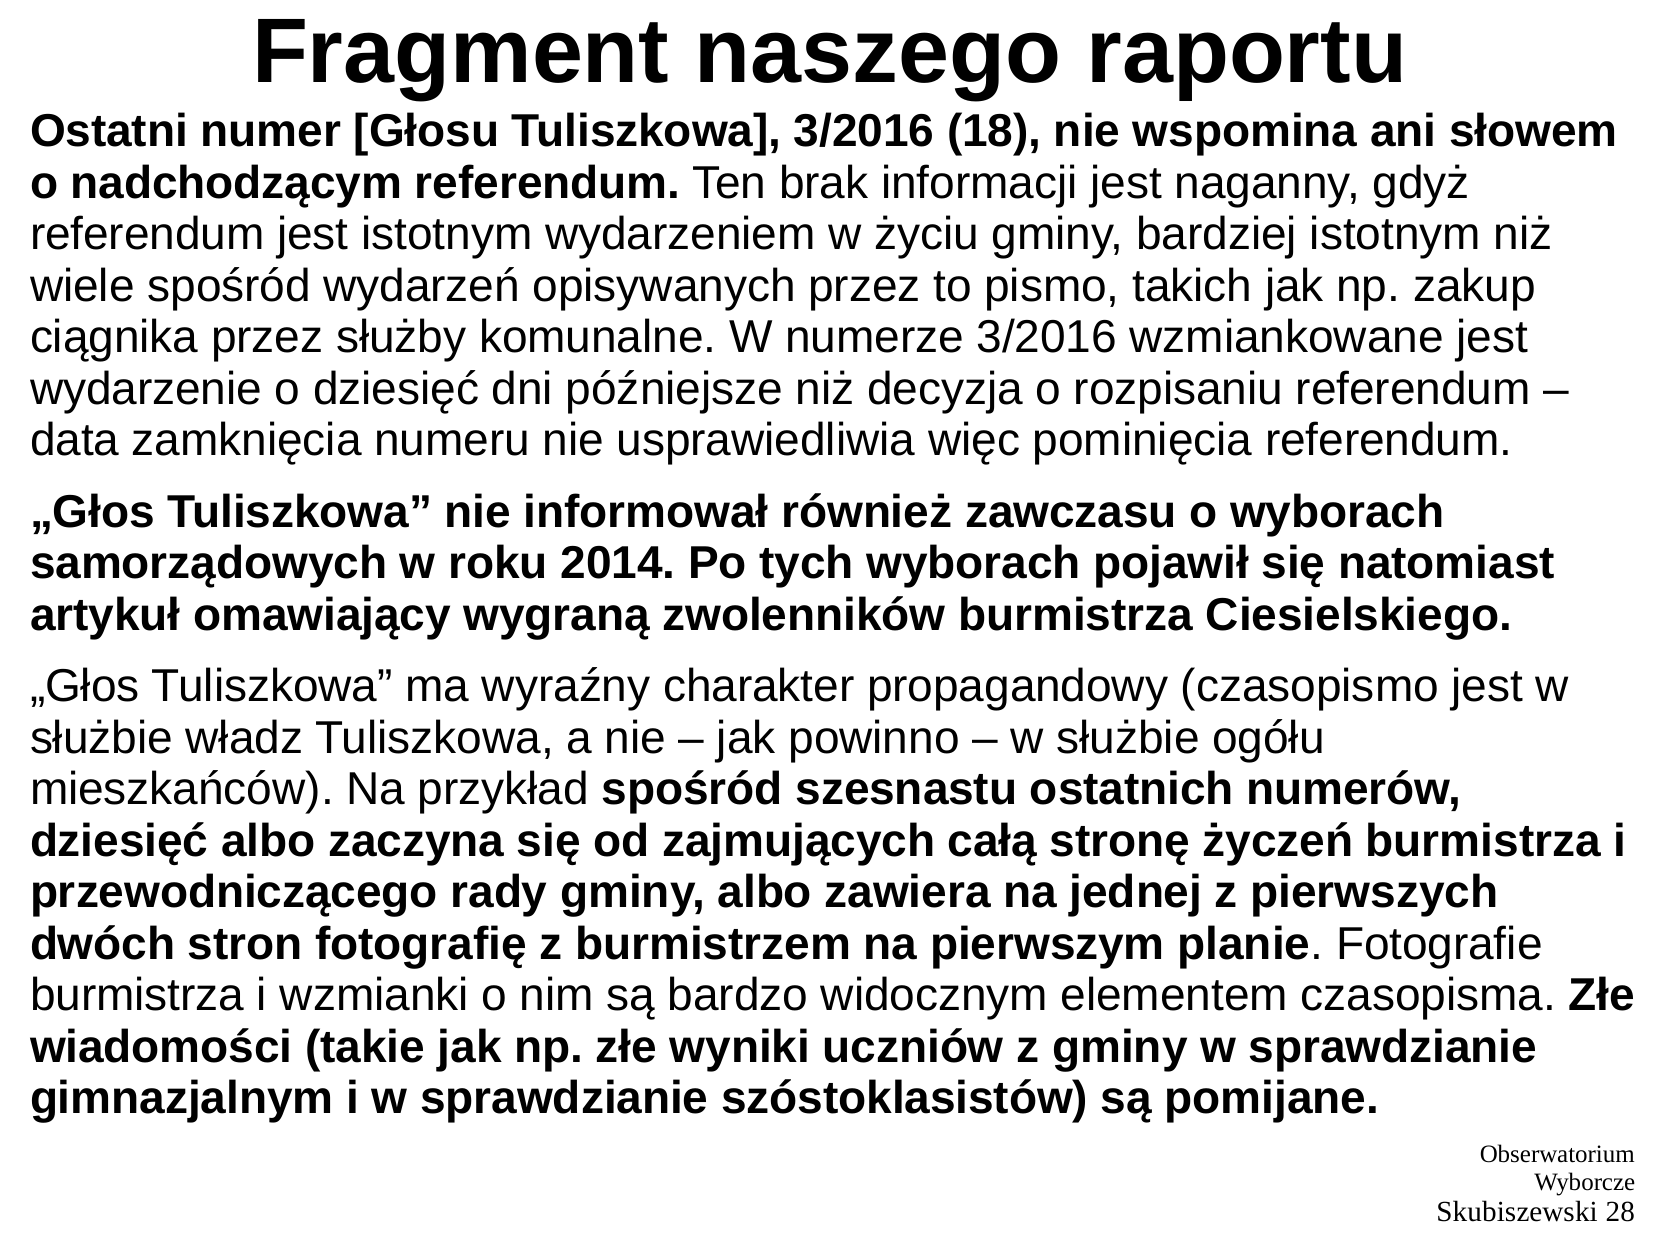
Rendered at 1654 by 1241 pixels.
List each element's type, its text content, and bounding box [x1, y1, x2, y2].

list Ostatni numer [Głosu Tuliszkowa], 3/2016 (18), nie wspomina ani słowem o nadchodzącym referendum. Ten brak informacji jest naganny, gdyż referendum jest istotnym wydarzeniem w życiu gminy, bardziej istotnym niż wiele spośród wydarzeń opisywanych przez to pismo, takich jak np. zakup ciągnika przez służby komunalne. W numerze 3/2016 wzmiankowane jest wydarzenie o dziesięć dni późniejsze niż decyzja o rozpisaniu referendum – data zamknięcia numeru nie usprawiedliwia więc pominięcia referendum. „Głos Tuliszkowa” nie informował również zawczasu o wyborach samorządowych w roku 2014. Po tych wyborach pojawił się natomiast artykuł omawiający wygraną zwolenników burmistrza Ciesielskiego. „Głos Tuliszkowa” ma wyraźny charakter propagandowy (czasopismo jest w służbie władz Tuliszkowa, a nie – jak powinno – w służbie ogółu mieszkańców). Na przykład spośród szesnastu ostatnich numerów, dziesięć albo zaczyna się od zajmujących całą stronę życzeń burmistrza i przewodniczącego rady gminy, albo zawiera na jednej z pierwszych dwóch stron fotografię z burmistrzem na pierwszym planie. Fotografie burmistrza i wzmianki o nim są bardzo widocznym elementem czasopisma. Złe wiadomości (takie jak np. złe wyniki uczniów z gminy w sprawdzianie gimnazjalnym i w sprawdzianie szóstoklasistów) są pomijane. [30, 104, 1636, 1231]
title Fragment naszego raportu [86, 0, 1575, 104]
